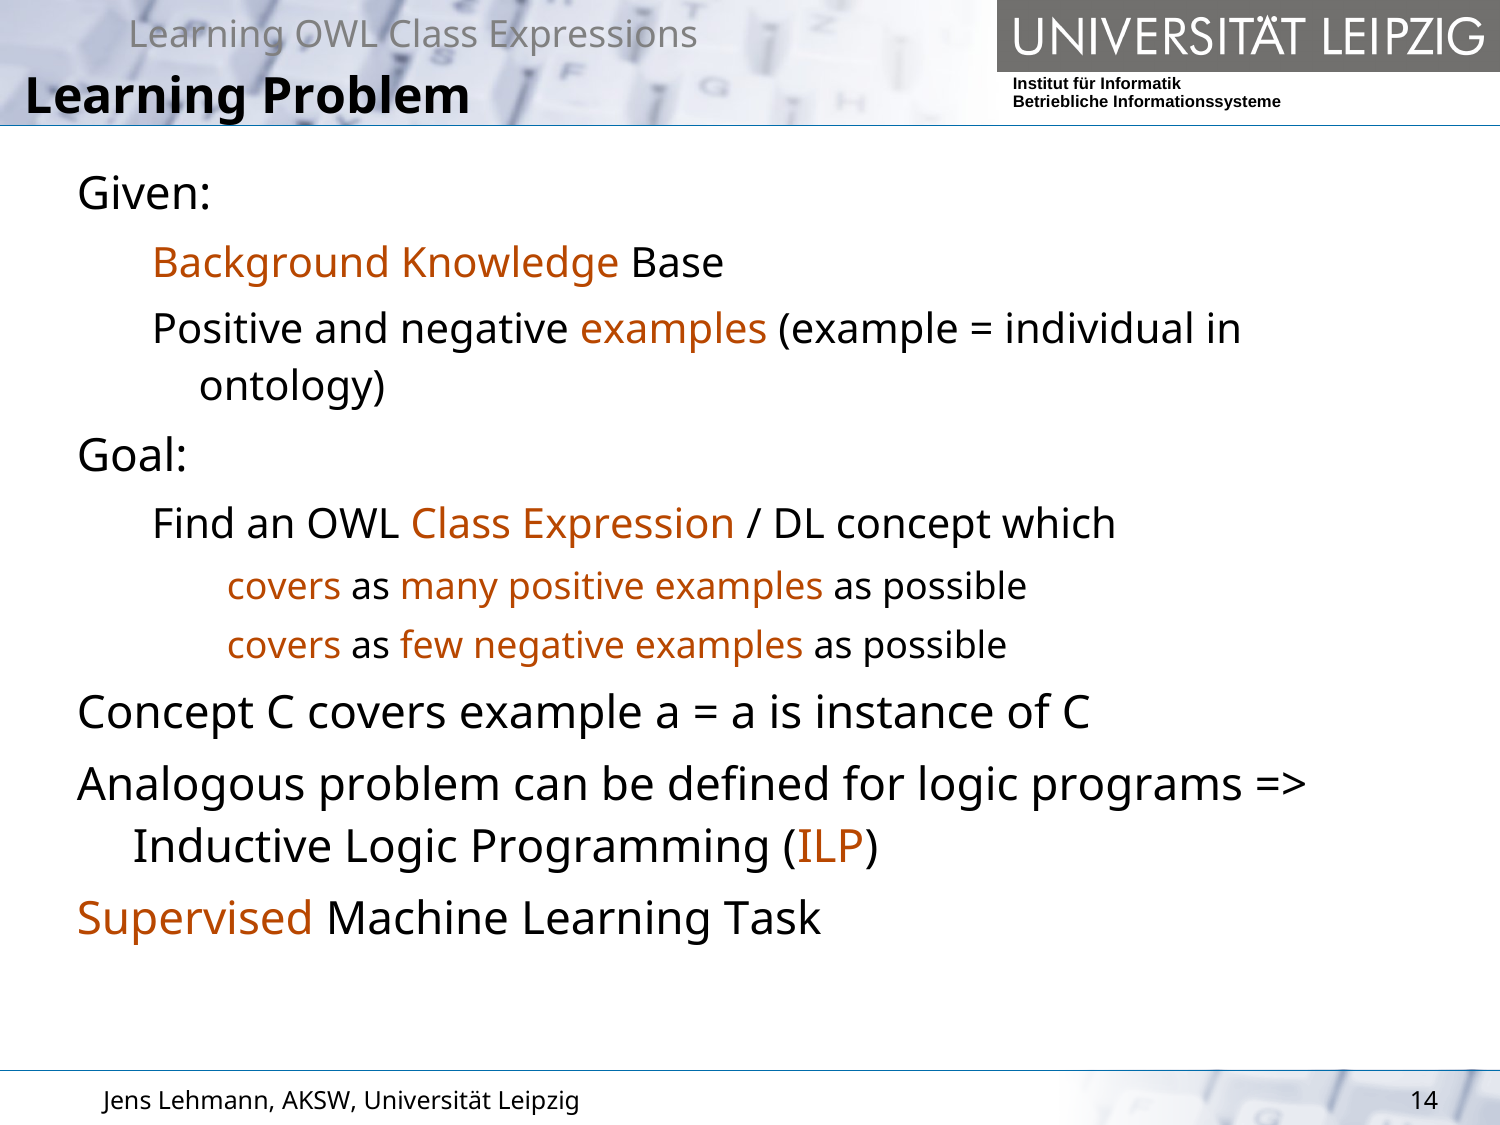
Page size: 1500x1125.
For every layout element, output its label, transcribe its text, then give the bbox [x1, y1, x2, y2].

picture [1057, 1071, 1500, 1125]
title Learning Problem [24, 63, 1034, 125]
list Given: Background Knowledge Base Positive and negative examples (example = individual in ontology) Goal: Find an OWL Class Expression / DL concept which covers as many positive examples as possible covers as few negative examples as possible Concept C covers example a = a is instance of C Analogous problem can be defined for logic programs => Inductive Logic Programming (ILP) Supervised Machine Learning Task [76, 160, 1402, 1049]
picture [0, 0, 1500, 125]
